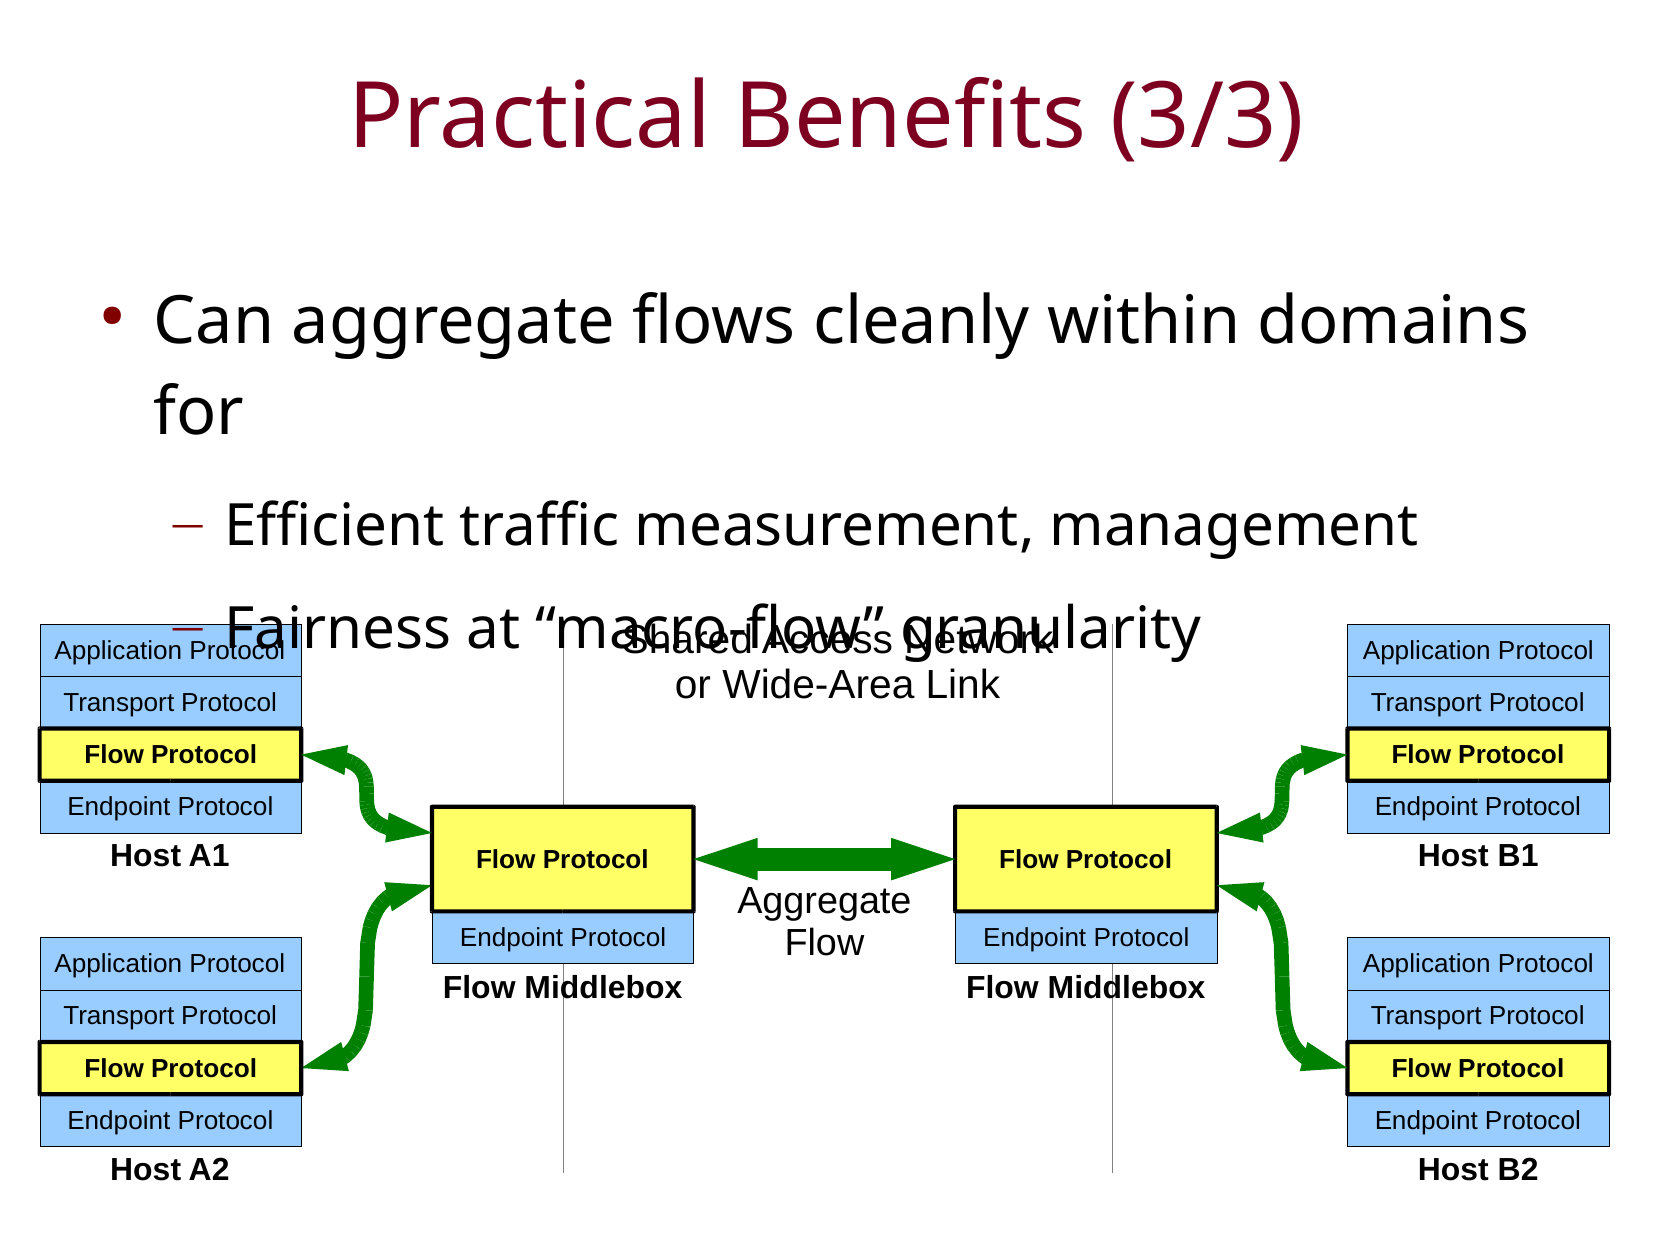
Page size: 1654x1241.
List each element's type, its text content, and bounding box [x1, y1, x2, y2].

picture [37, 611, 1613, 1201]
title Practical Benefits (3/3) [82, 8, 1571, 216]
list Can aggregate flows cleanly within domains for Efficient traffic measurement, management Fairness at “macro-flow” granularity [82, 272, 1576, 1183]
